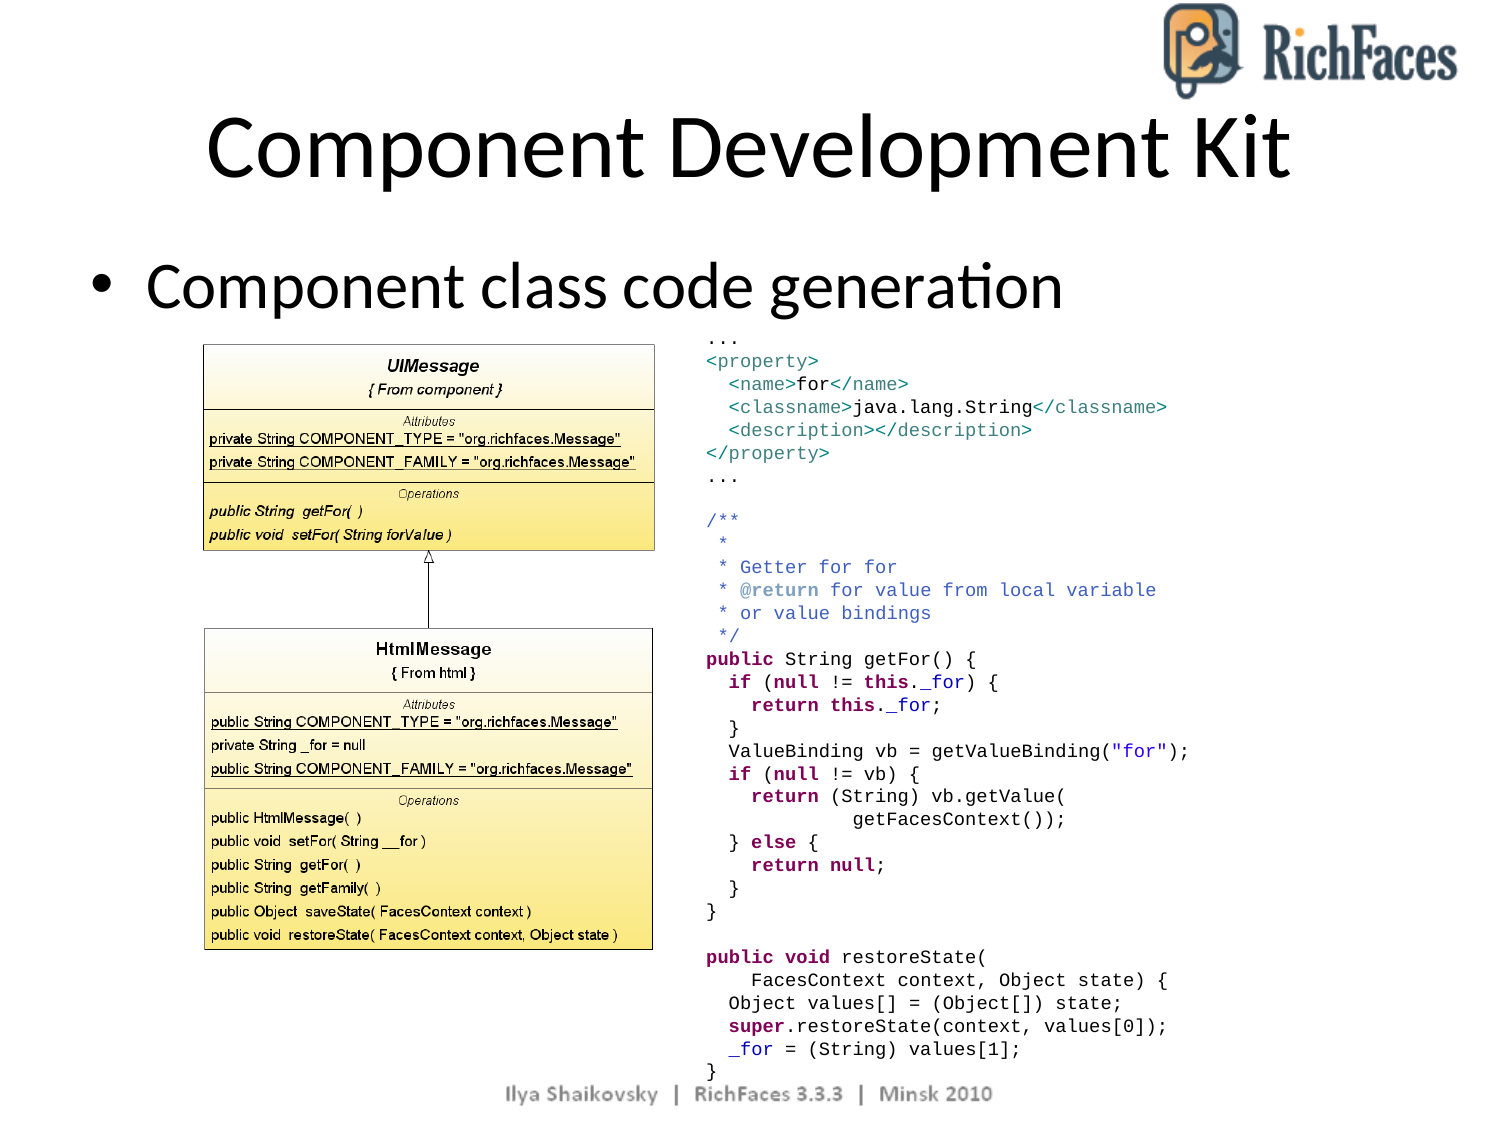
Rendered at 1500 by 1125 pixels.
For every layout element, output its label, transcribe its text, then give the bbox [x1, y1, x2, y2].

picture [0, 0, 1500, 1125]
list Component class code generation [75, 234, 1426, 352]
title Component Development Kit [75, 46, 1426, 234]
text_box ... <property> <name>for</name> <classname>java.lang.String</classname> <description></description> </property> ... /** * * Getter for for * @return for value from local variable * or value bindings */ public String getFor() { if (null != this._for) { return this._for; } ValueBinding vb = getValueBinding("for"); if (null != vb) { return (String) vb.getValue( getFacesContext()); } else { return null; } } public void restoreState( FacesContext context, Object state) { Object values[] = (Object[]) state; super.restoreState(context, values[0]); _for = (String) values[1]; } [691, 328, 1267, 594]
